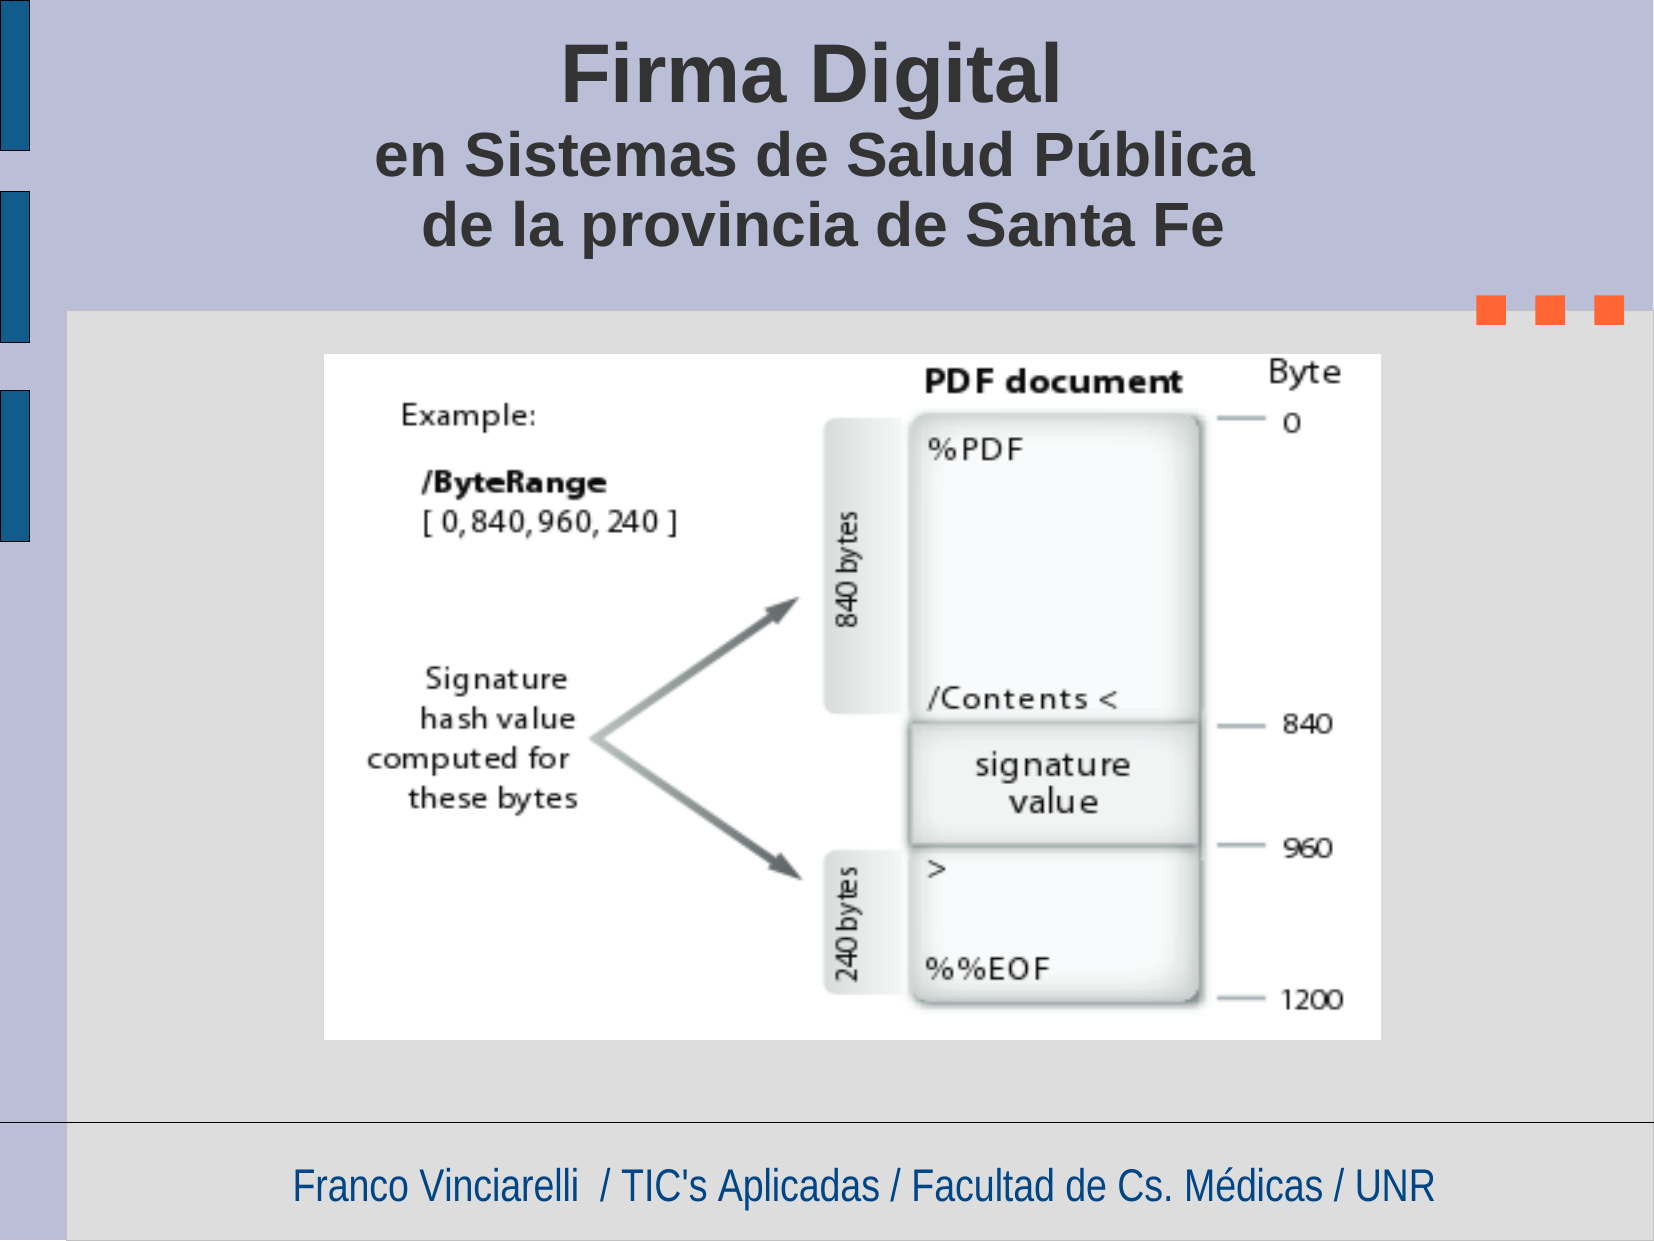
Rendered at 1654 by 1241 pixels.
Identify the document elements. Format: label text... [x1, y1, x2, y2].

title Firma Digital en Sistemas de Salud Pública de la provincia de Santa Fe [118, 26, 1531, 260]
picture [324, 354, 1381, 1040]
text_box [1476, 295, 1506, 325]
list [121, 344, 1534, 1122]
text_box [1535, 295, 1565, 325]
list [121, 1123, 1534, 1127]
text_box [1594, 295, 1625, 325]
text_box Franco Vinciarelli / TIC's Aplicadas / Facultad de Cs. Médicas / UNR [292, 1158, 1447, 1211]
